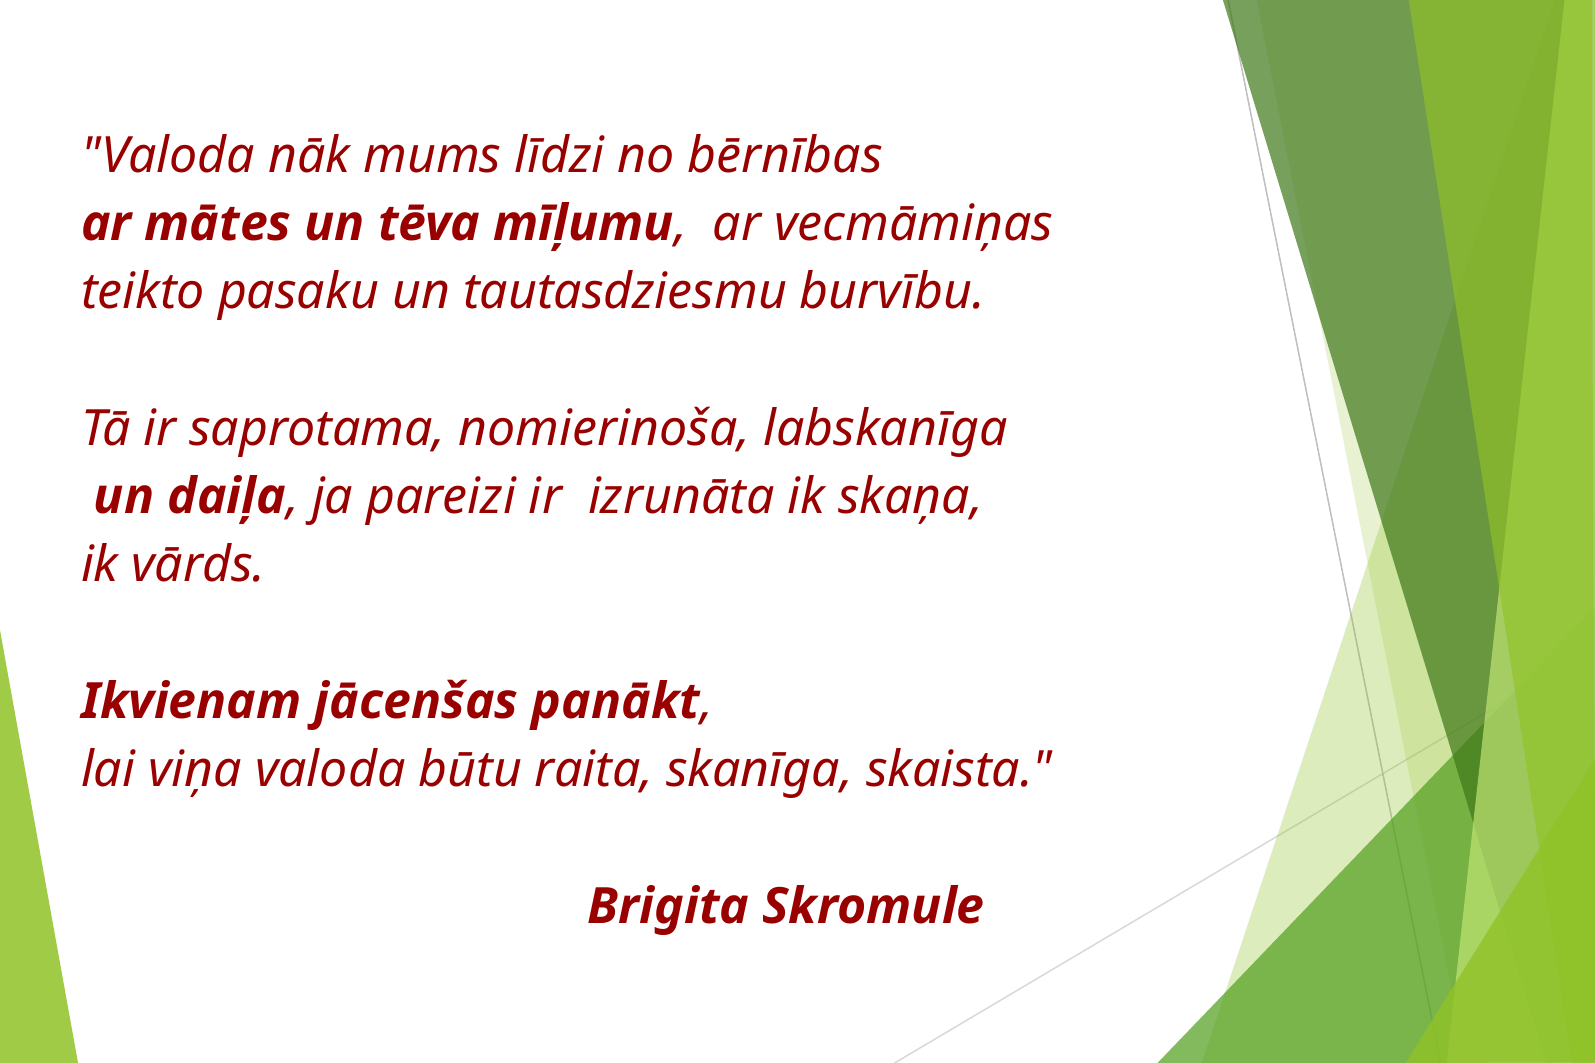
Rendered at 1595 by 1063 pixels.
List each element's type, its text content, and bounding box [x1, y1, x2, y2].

text_box "Valoda nāk mums līdzi no bērnības ar mātes un tēva mīļumu, ar vecmāmiņas teikto pasaku un tautasdziesmu burvību. Tā ir saprotama, nomierinoša, labskanīga un daiļa, ja pareizi ir izrunāta ik skaņa, ik vārds. Ikvienam jācenšas panākt, lai viņa valoda būtu raita, skanīga, skaista." Brigita Skromule [66, 111, 1236, 757]
